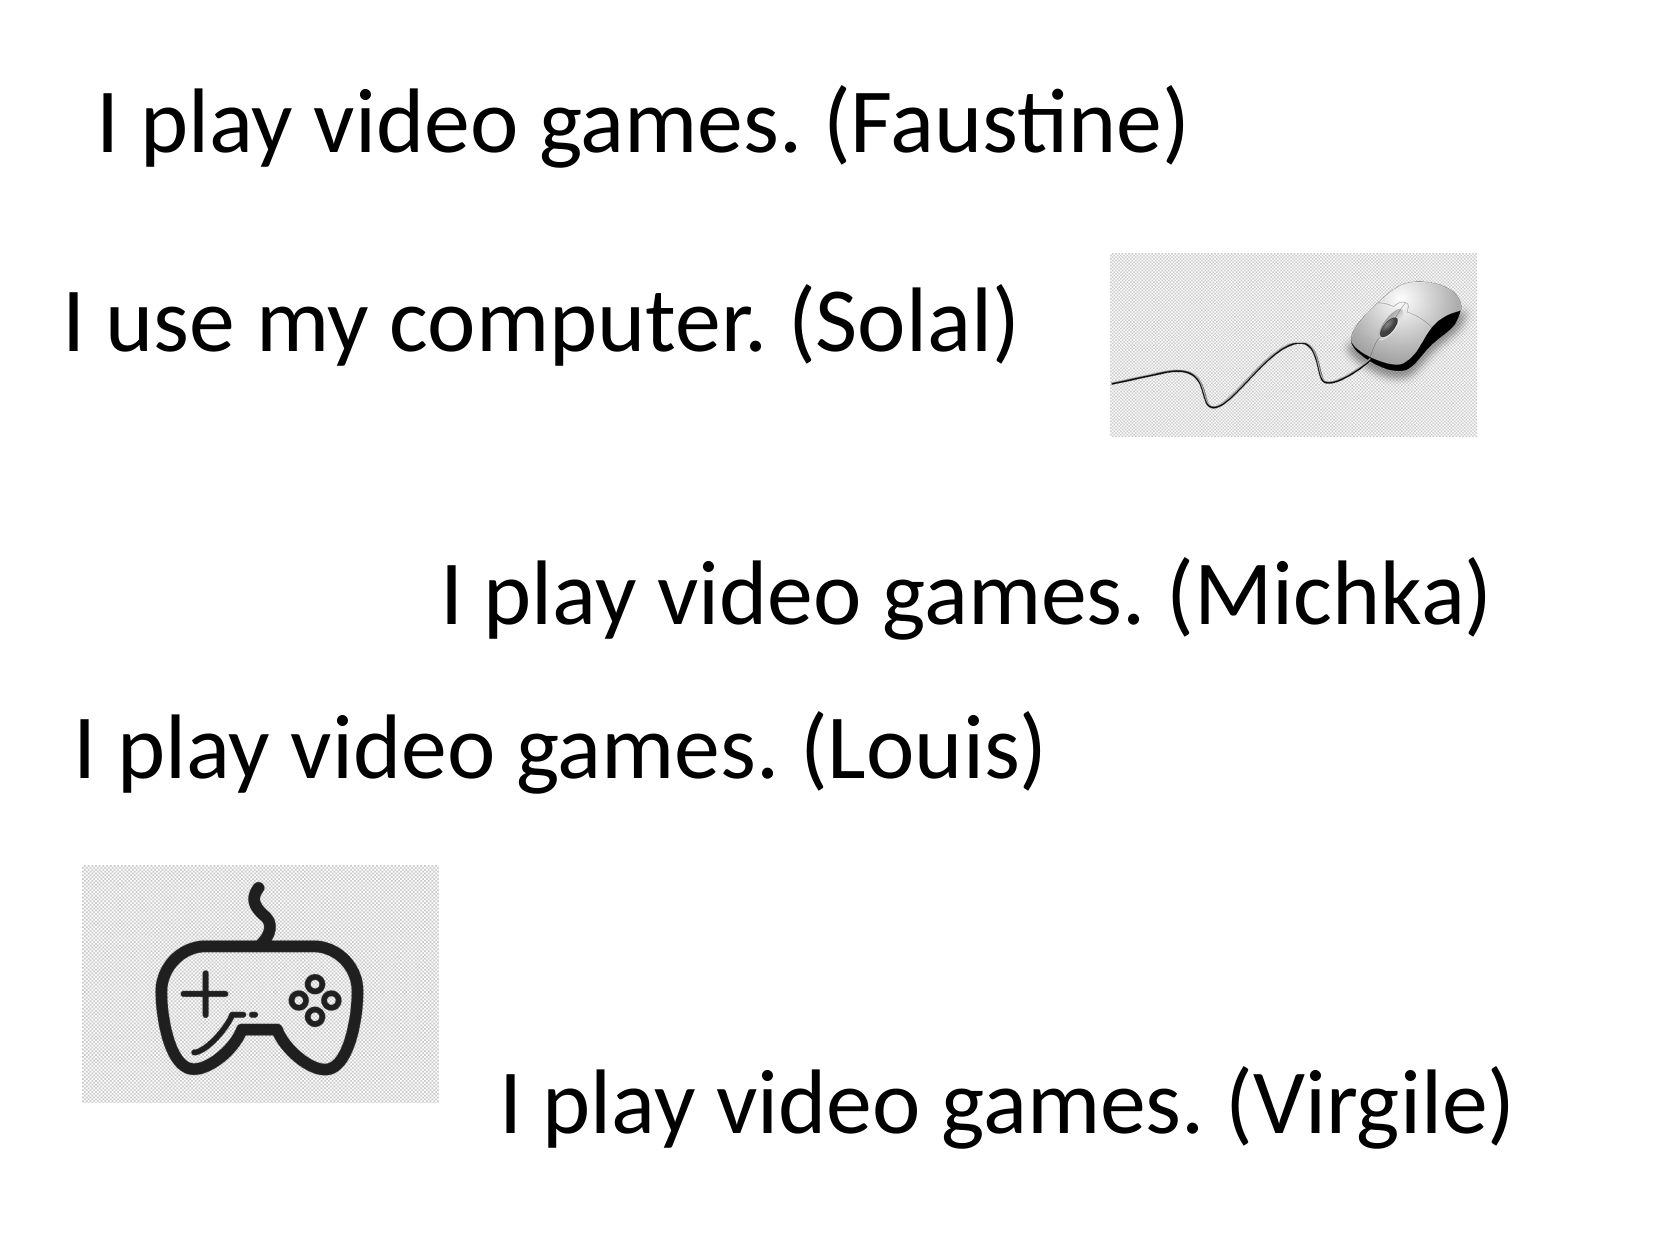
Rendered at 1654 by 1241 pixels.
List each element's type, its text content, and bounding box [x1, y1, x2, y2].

text_box I play video games. (Michka) [425, 525, 1524, 652]
text_box I play video games. (Faustine) [81, 53, 1510, 180]
text_box I use my computer. (Solal) [47, 252, 1335, 379]
text_box I play video games. (Louis) [58, 679, 1134, 806]
picture [1110, 253, 1477, 437]
picture [82, 865, 439, 1103]
text_box I play video games. (Virgile) [484, 1034, 1571, 1161]
